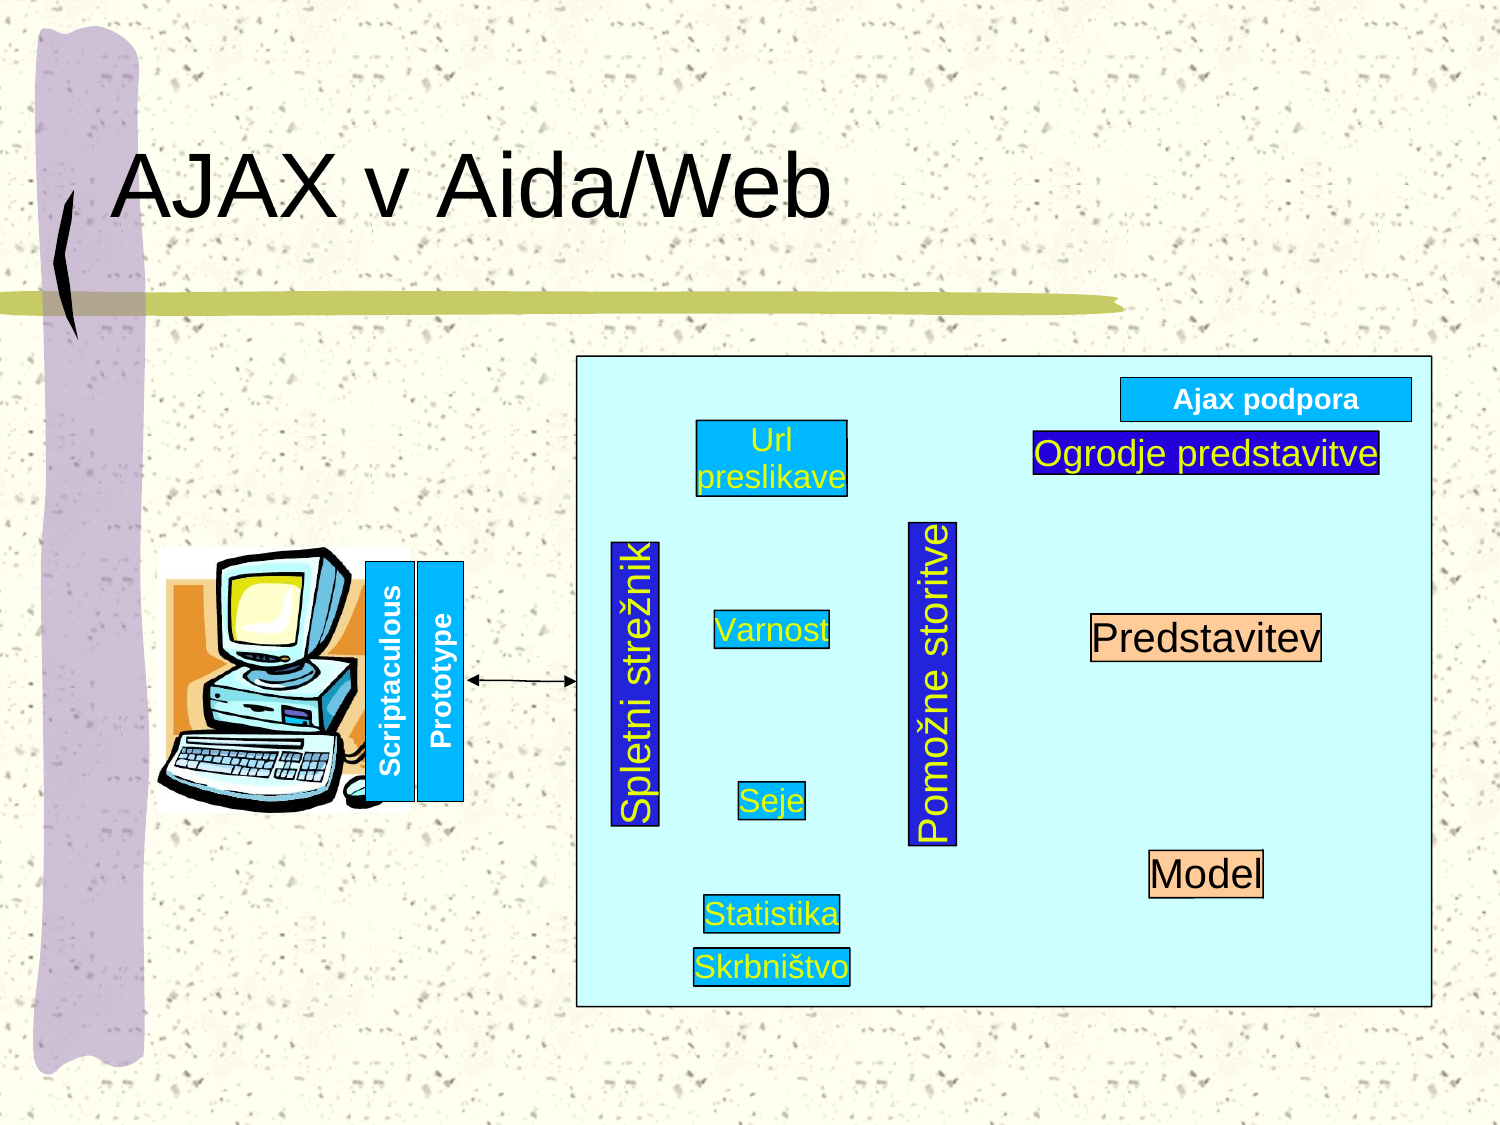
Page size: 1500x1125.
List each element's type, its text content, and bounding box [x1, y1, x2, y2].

text_box Varnost [714, 610, 830, 649]
text_box Spletni strežnik [611, 542, 659, 826]
title AJAX v Aida/Web [110, 93, 1392, 282]
text_box Ajax podpora [1120, 377, 1412, 422]
text_box Statistika [703, 894, 840, 933]
text_box Ogrodje predstavitve [1033, 431, 1379, 475]
text_box Prototype [417, 561, 464, 802]
text_box Skrbništvo [693, 948, 850, 986]
picture [0, 0, 1500, 1125]
text_box Scriptaculous [365, 561, 415, 802]
text_box Url preslikave [696, 420, 848, 497]
text_box Seje [738, 781, 806, 820]
text_box Predstavitev [1090, 613, 1322, 662]
text_box Pomožne storitve [908, 522, 957, 846]
text_box Model [1149, 850, 1264, 898]
text_box [576, 356, 1432, 1007]
